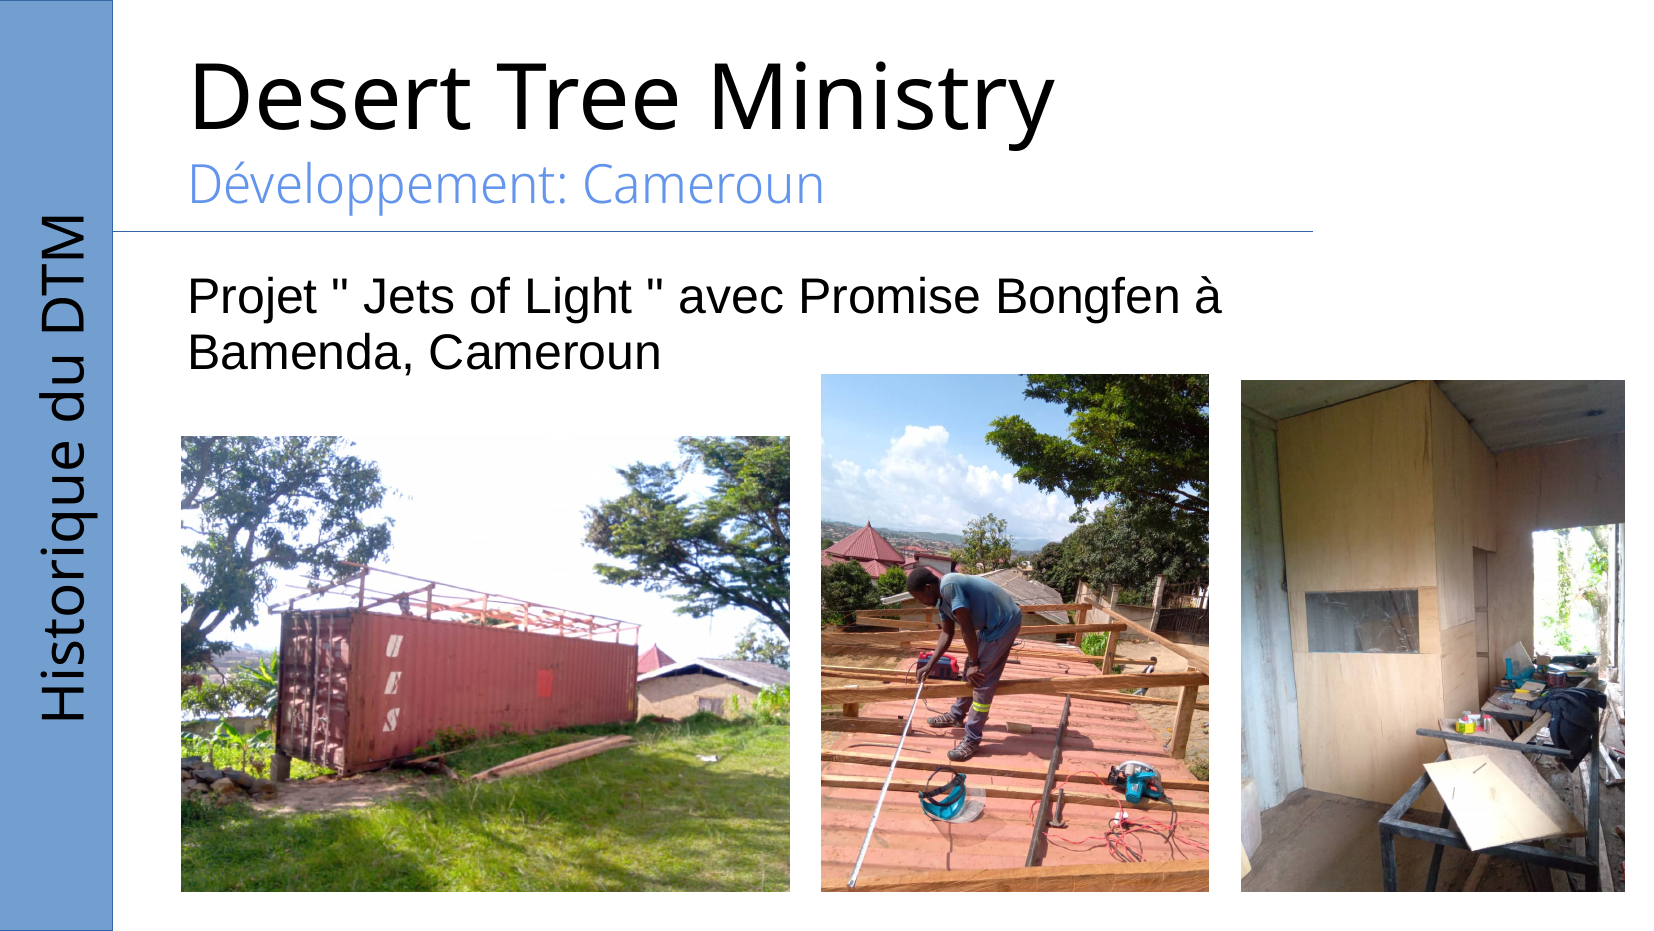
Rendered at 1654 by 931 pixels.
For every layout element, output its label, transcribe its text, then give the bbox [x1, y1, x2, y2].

picture [181, 436, 790, 892]
title Développement: Cameroun [187, 125, 1571, 239]
picture [821, 381, 1209, 892]
text_box Projet " Jets of Light " avec Promise Bongfen à Bamenda, Cameroun [187, 268, 1276, 381]
title Desert Tree Ministry [187, 33, 1571, 125]
picture [1241, 380, 1625, 892]
text_box [0, 0, 113, 931]
text_box Historique du DTM [13, 37, 105, 901]
